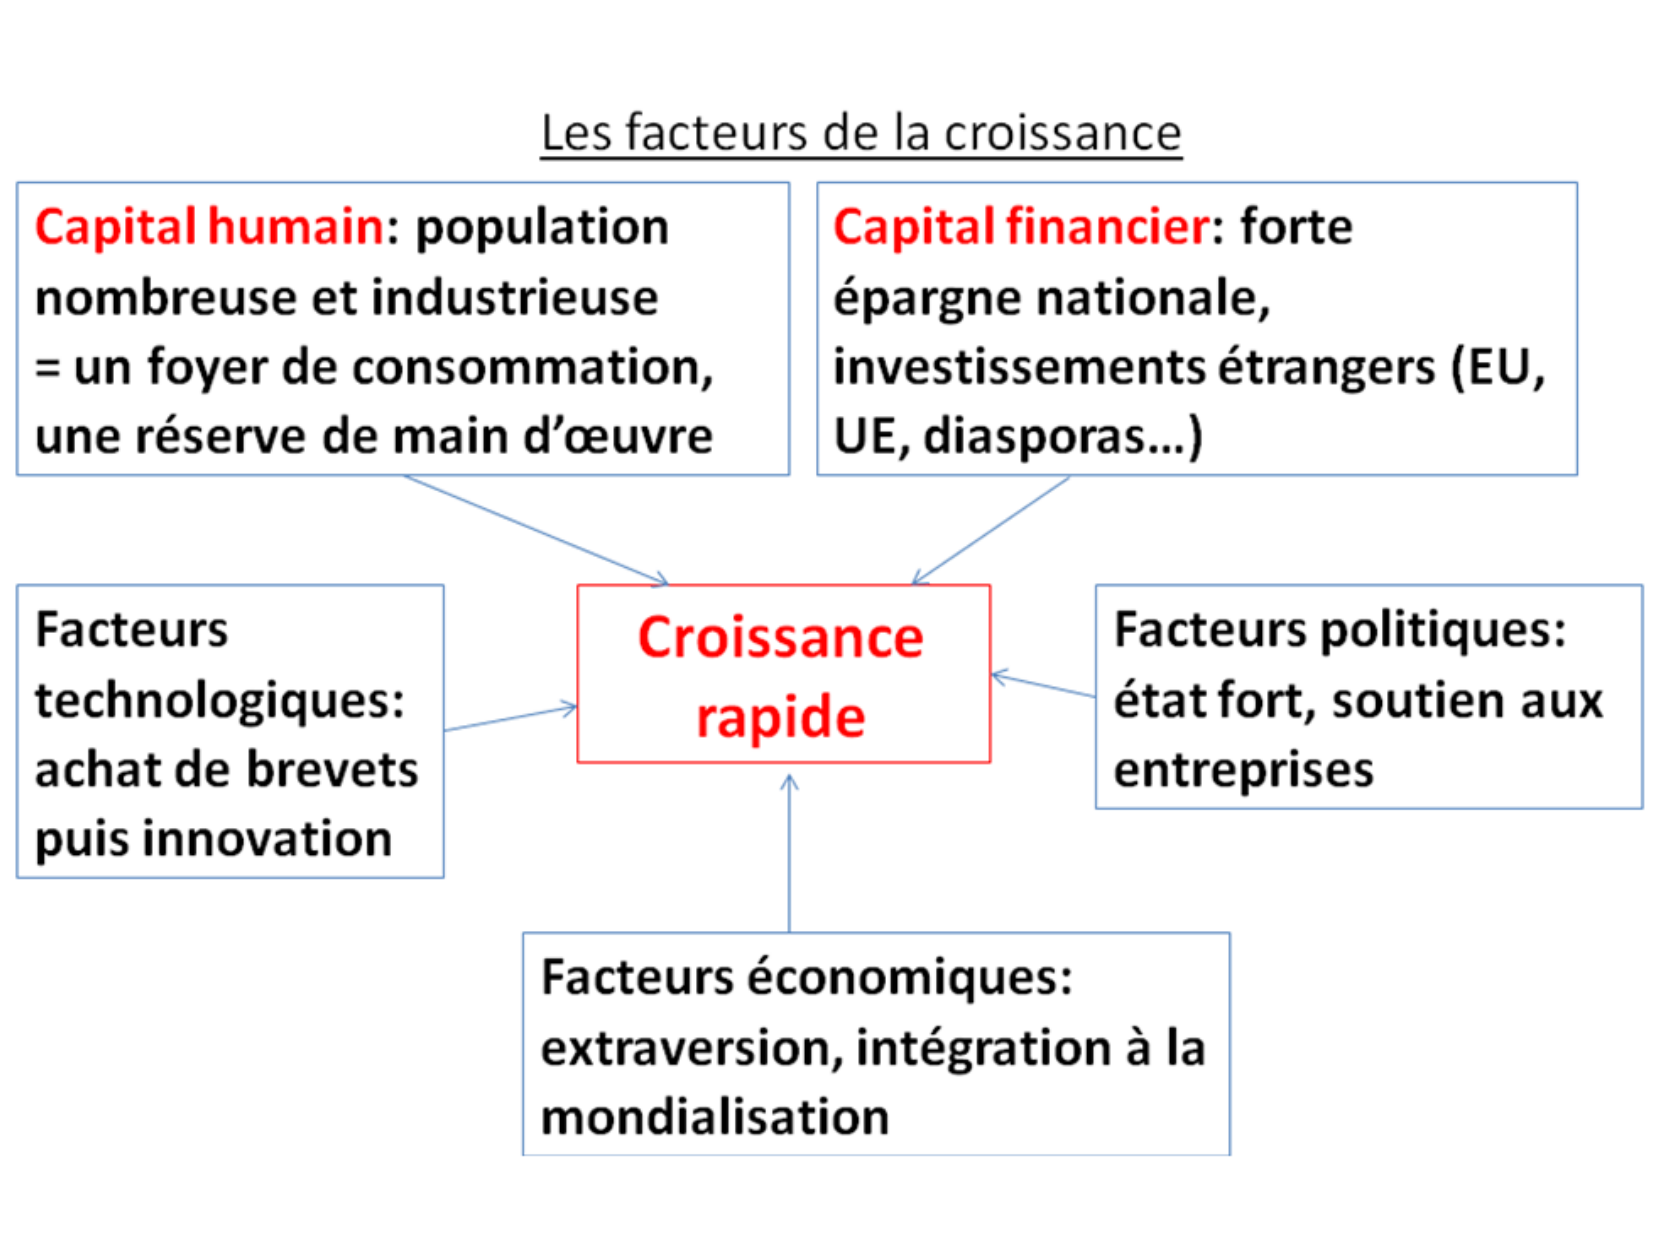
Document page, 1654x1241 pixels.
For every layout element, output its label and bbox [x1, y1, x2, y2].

picture [0, 79, 1653, 1158]
